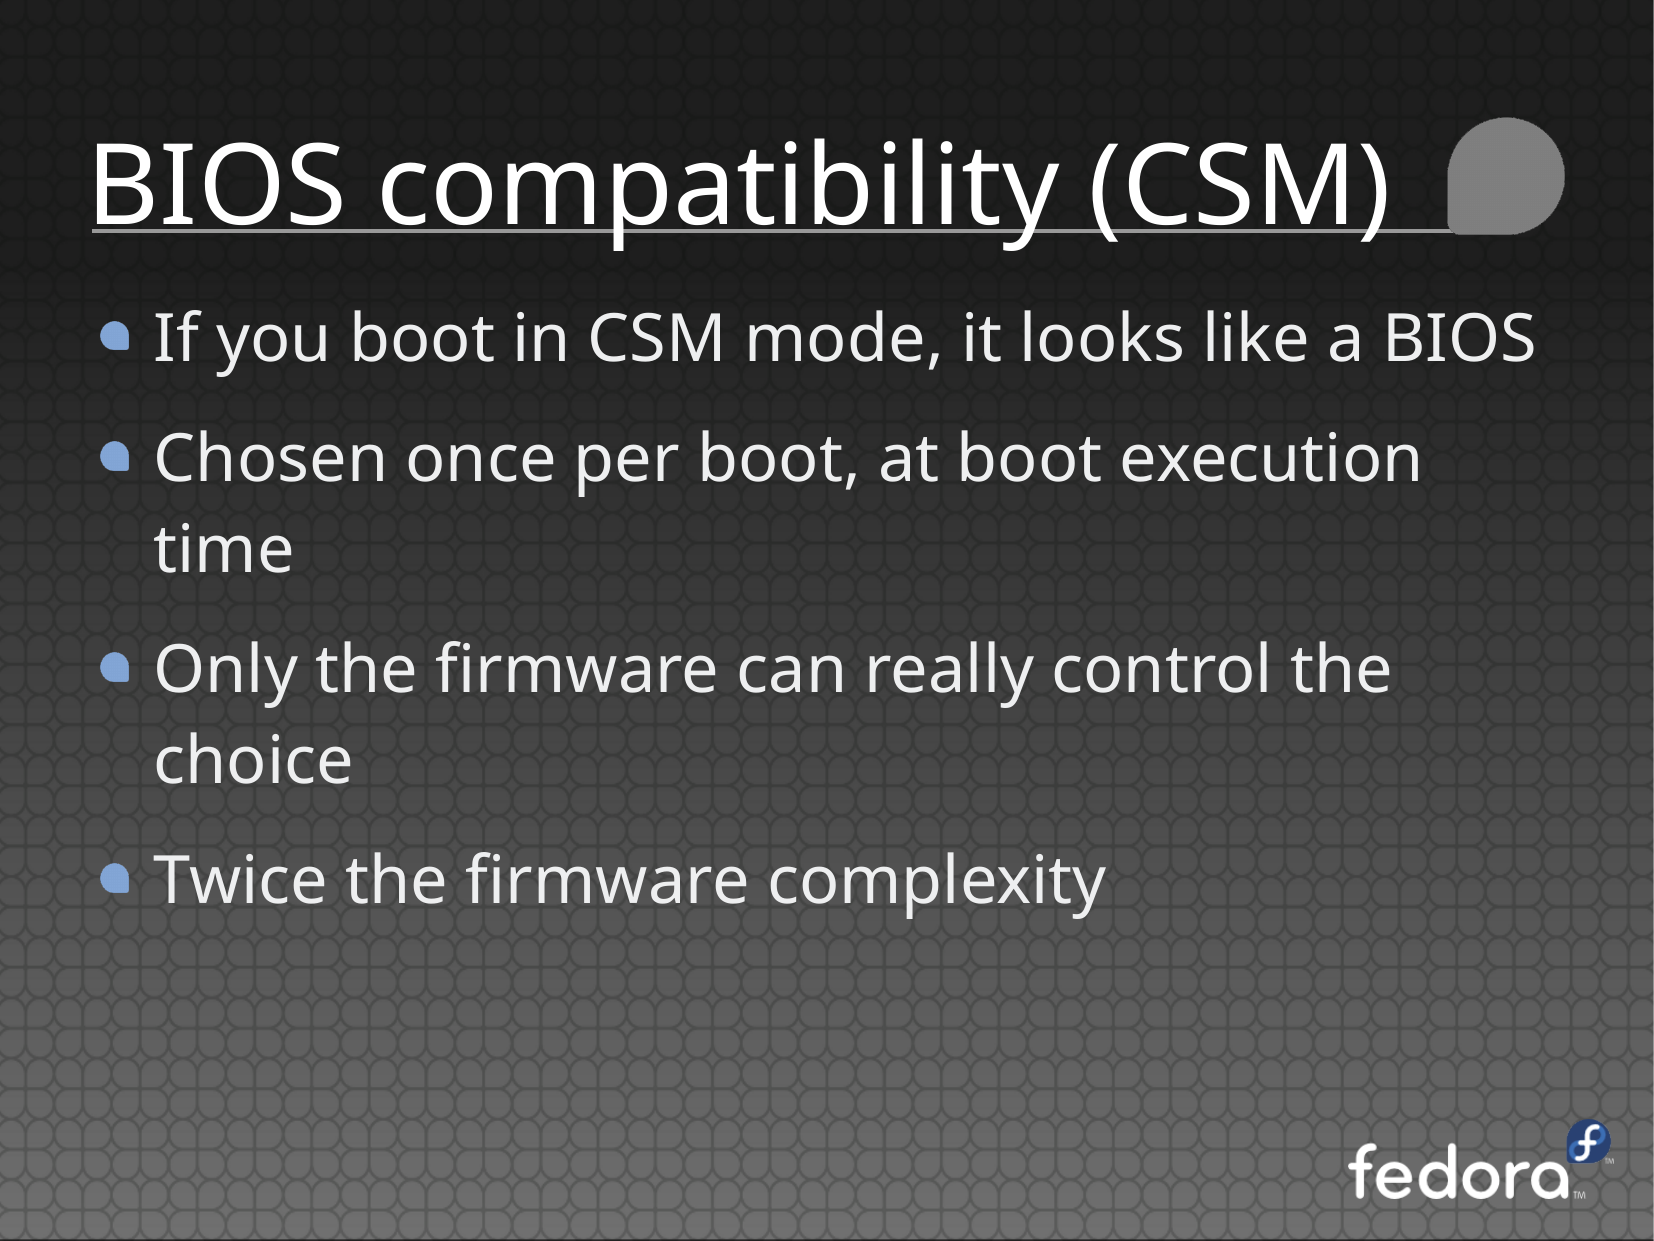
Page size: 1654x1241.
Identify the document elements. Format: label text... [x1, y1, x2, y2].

picture [0, 0, 1654, 1241]
list If you boot in CSM mode, it looks like a BIOS Chosen once per boot, at boot execution time Only the firmware can really control the choice Twice the firmware complexity [82, 290, 1571, 1172]
title BIOS compatibility (CSM) [86, 112, 1576, 249]
